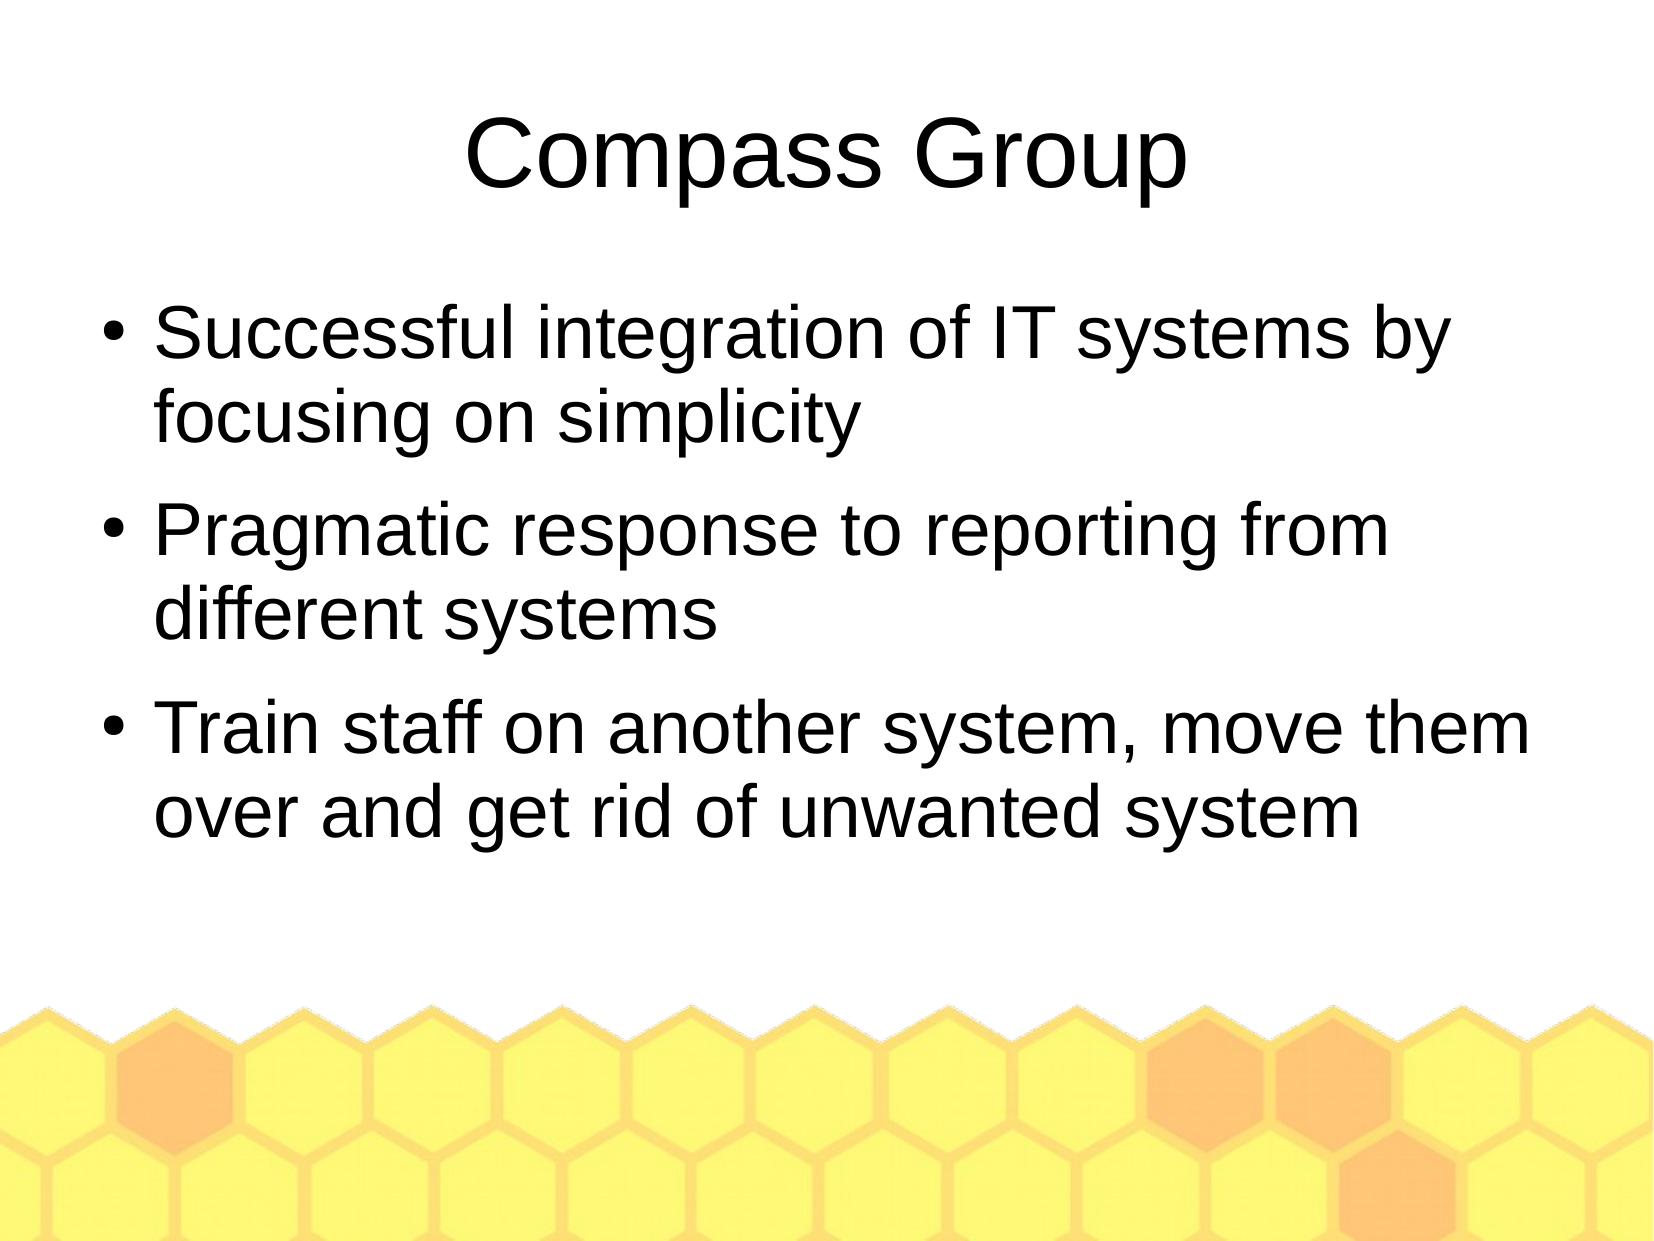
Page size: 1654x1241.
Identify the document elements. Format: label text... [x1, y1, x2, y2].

list Successful integration of IT systems by focusing on simplicity Pragmatic response to reporting from different systems Train staff on another system, move them over and get rid of unwanted system [82, 290, 1571, 1010]
picture [0, 1001, 1654, 1241]
title Compass Group [82, 49, 1571, 257]
